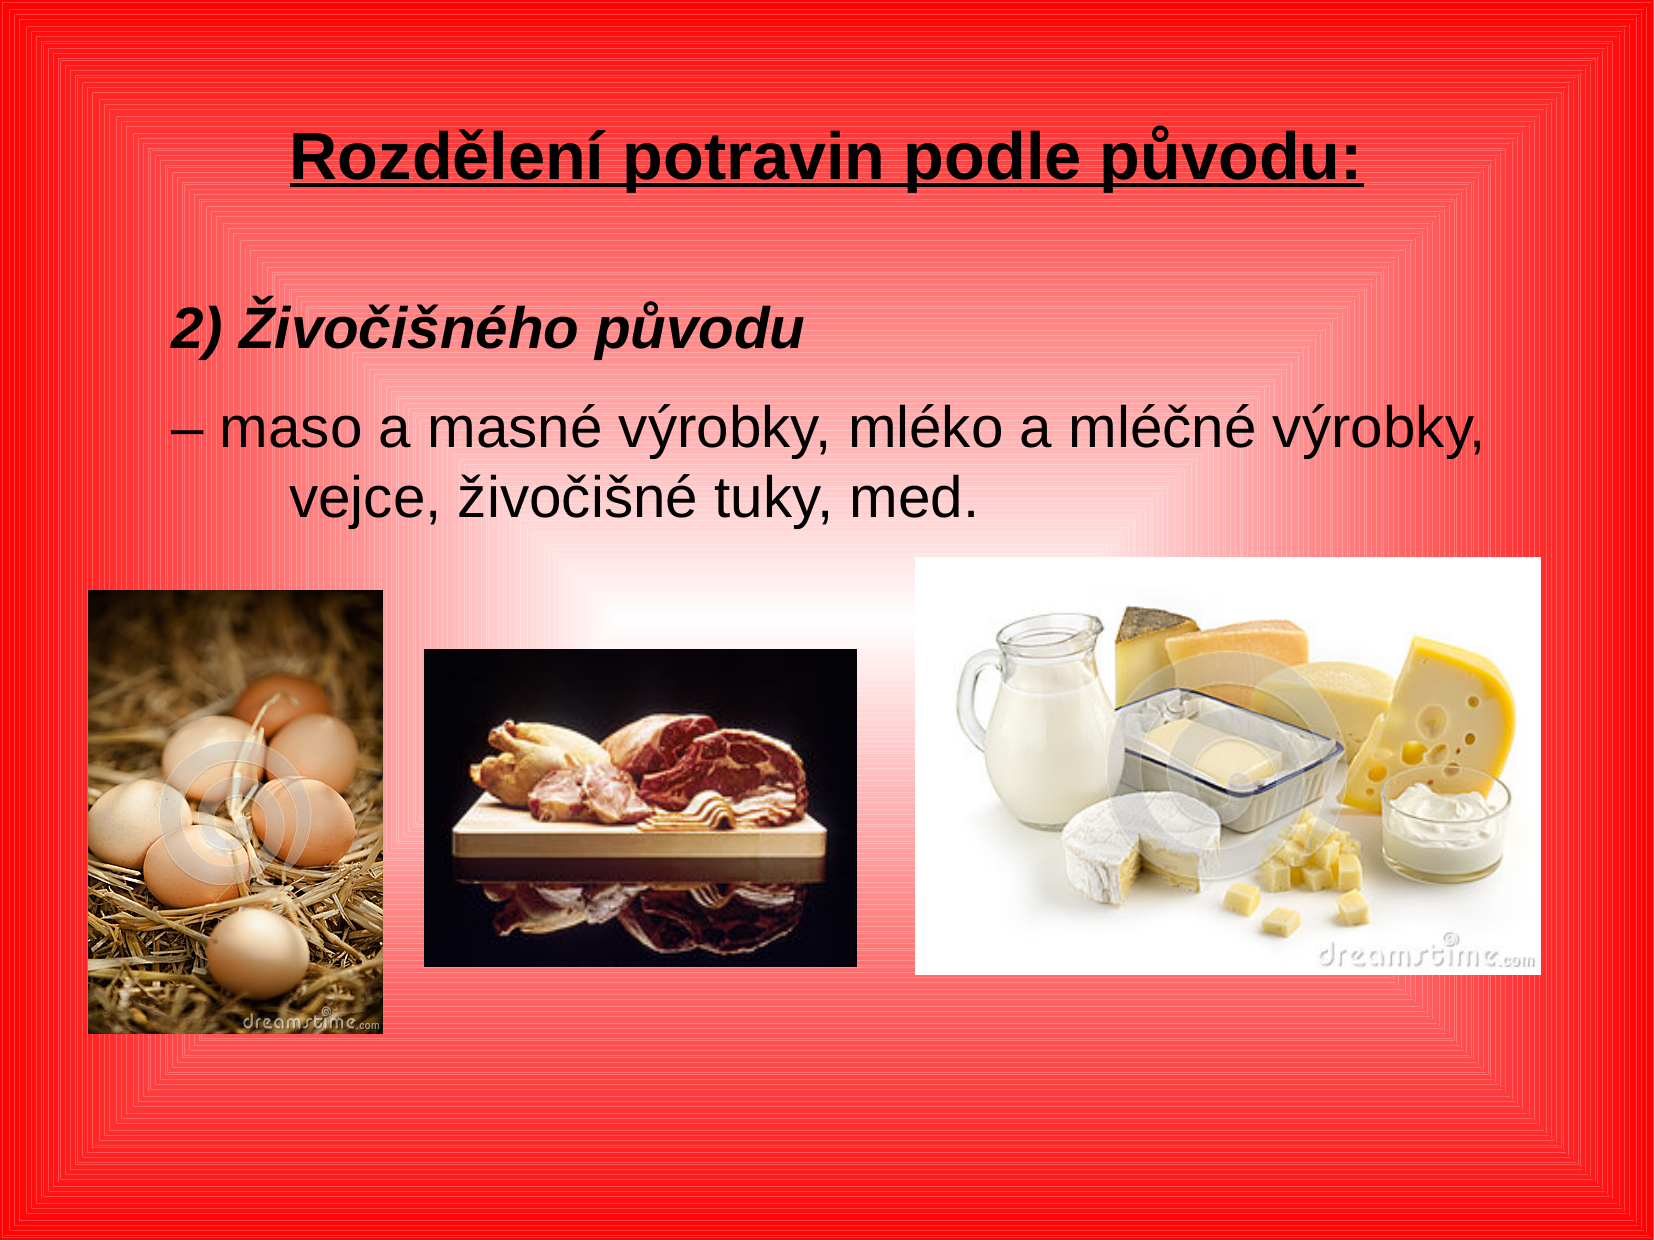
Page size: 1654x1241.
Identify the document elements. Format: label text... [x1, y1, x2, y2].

picture [424, 649, 857, 967]
list 2) Živočišného původu – maso a masné výrobky, mléko a mléčné výrobky, vejce, živočišné tuky, med. [82, 290, 1571, 1109]
picture [88, 590, 383, 1034]
title Rozdělení potravin podle původu: [82, 49, 1571, 257]
picture [915, 557, 1541, 975]
